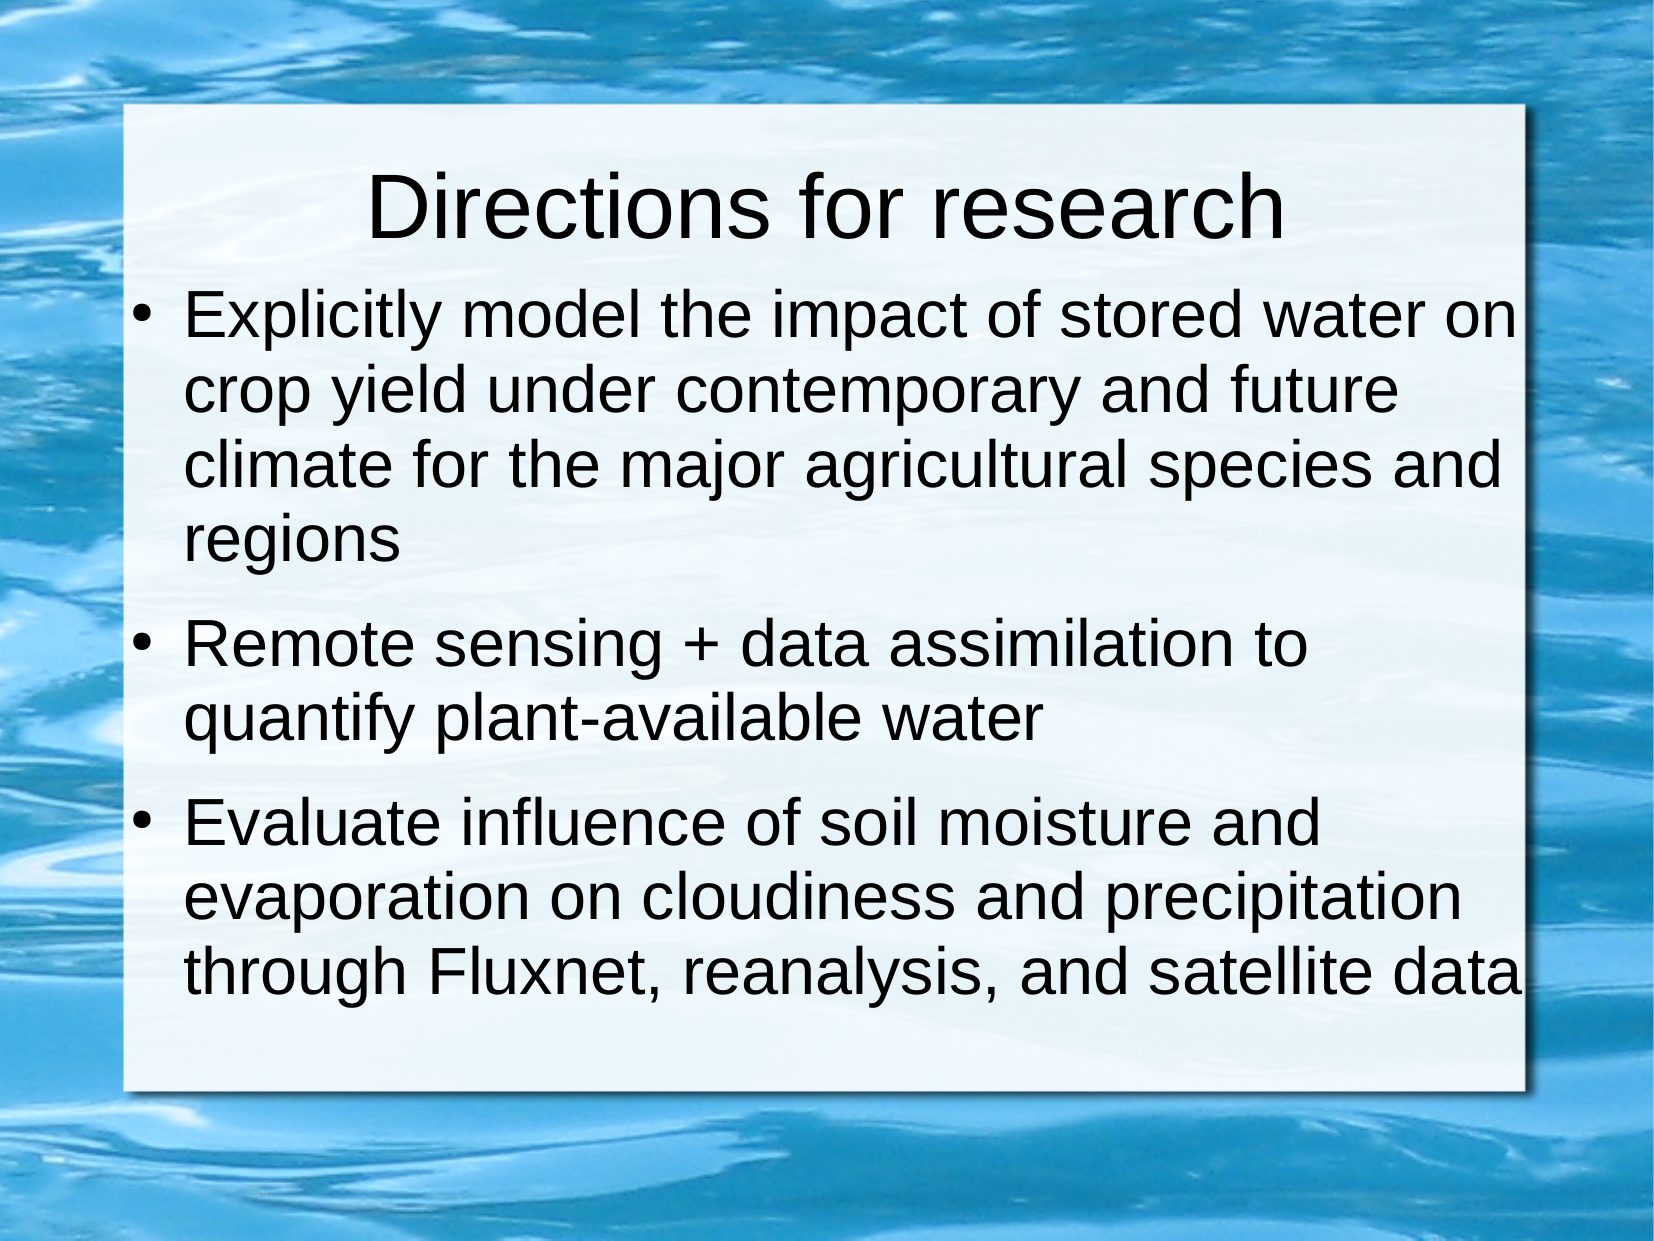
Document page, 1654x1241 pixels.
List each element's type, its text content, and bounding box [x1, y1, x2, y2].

picture [0, 0, 1654, 1241]
title Directions for research [147, 125, 1506, 277]
list Explicitly model the impact of stored water on crop yield under contemporary and future climate for the major agricultural species and regions Remote sensing + data assimilation to quantify plant-available water Evaluate influence of soil moisture and evaporation on cloudiness and precipitation through Fluxnet, reanalysis, and satellite data [112, 277, 1540, 1081]
